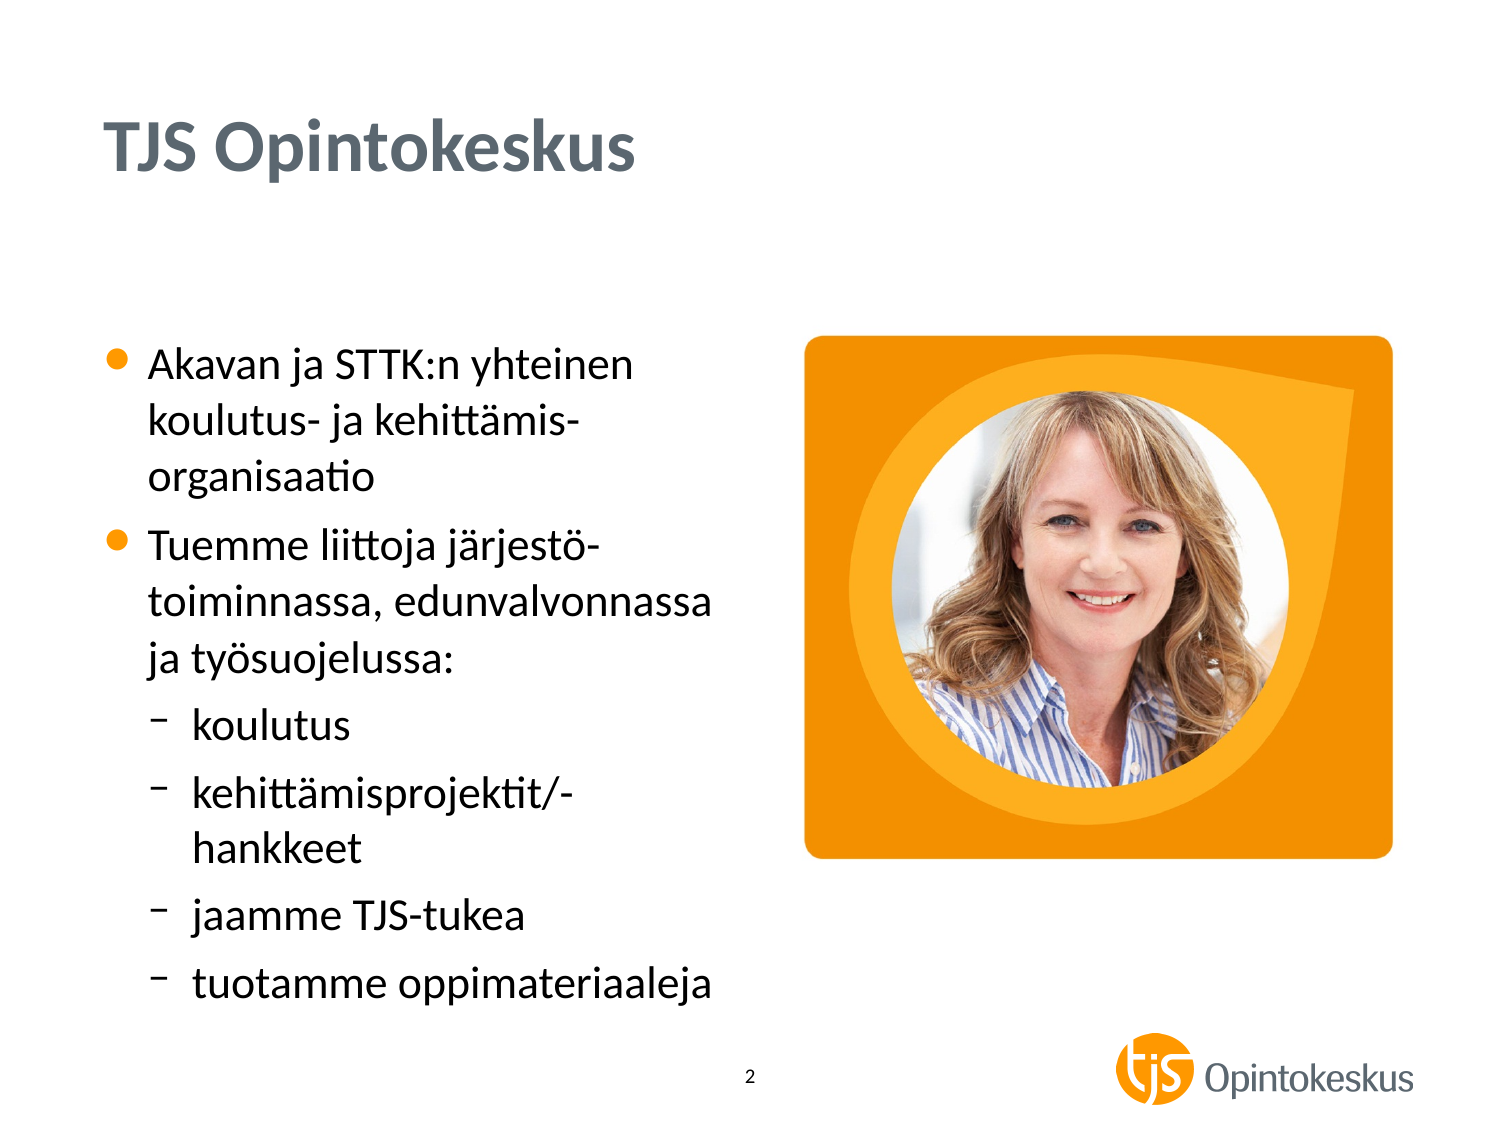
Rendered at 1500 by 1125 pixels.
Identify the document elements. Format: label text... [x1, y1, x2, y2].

list Akavan ja STTK:n yhteinen koulutus- ja kehittämis-organisaatio Tuemme liittoja järjestö-toiminnassa, edunvalvonnassa ja työsuojelussa: koulutus kehittämisprojektit/-hankkeet jaamme TJS-tukea tuotamme oppimateriaaleja [88, 324, 739, 1004]
picture [780, 314, 1412, 884]
slide_number <numero> [705, 1055, 795, 1098]
title TJS Opintokeskus [88, 88, 1412, 266]
picture [1116, 1033, 1413, 1105]
